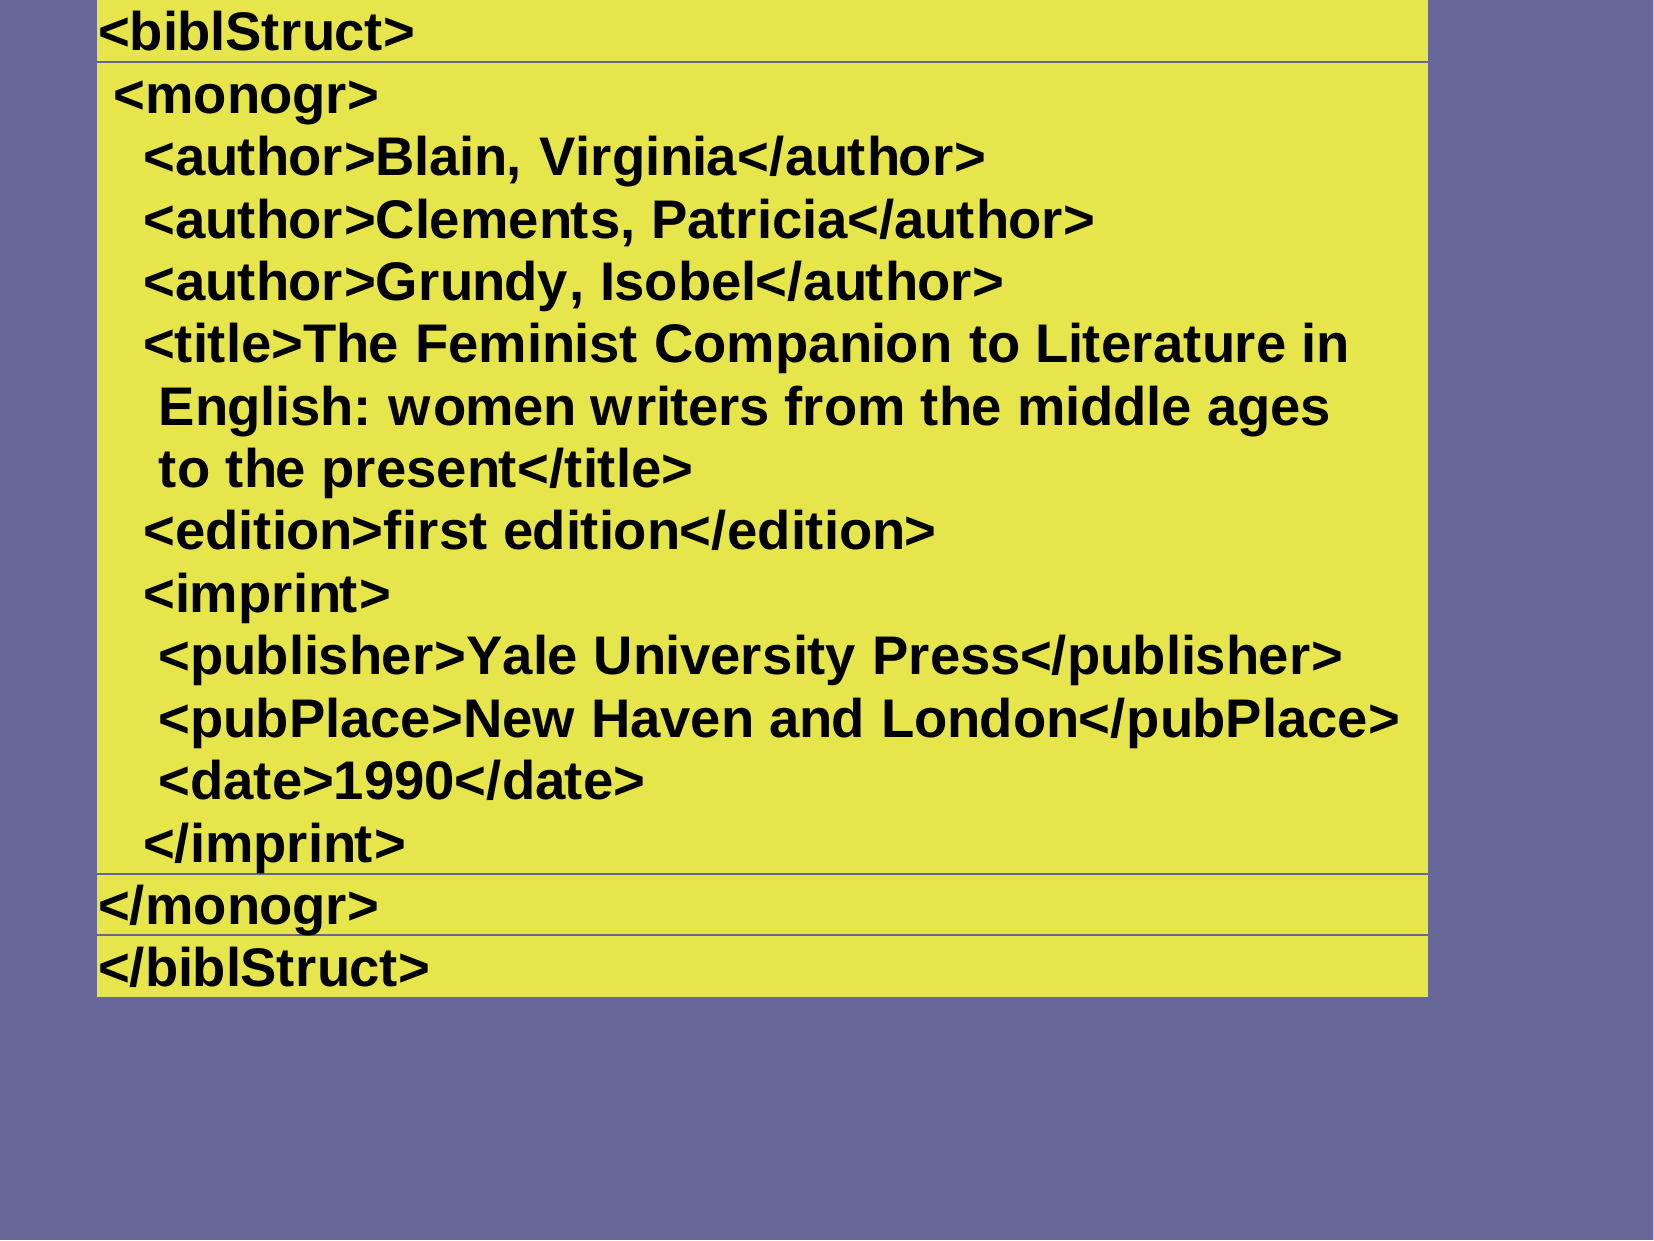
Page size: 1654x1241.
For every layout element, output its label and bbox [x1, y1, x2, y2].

chart [96, 0, 1428, 1159]
